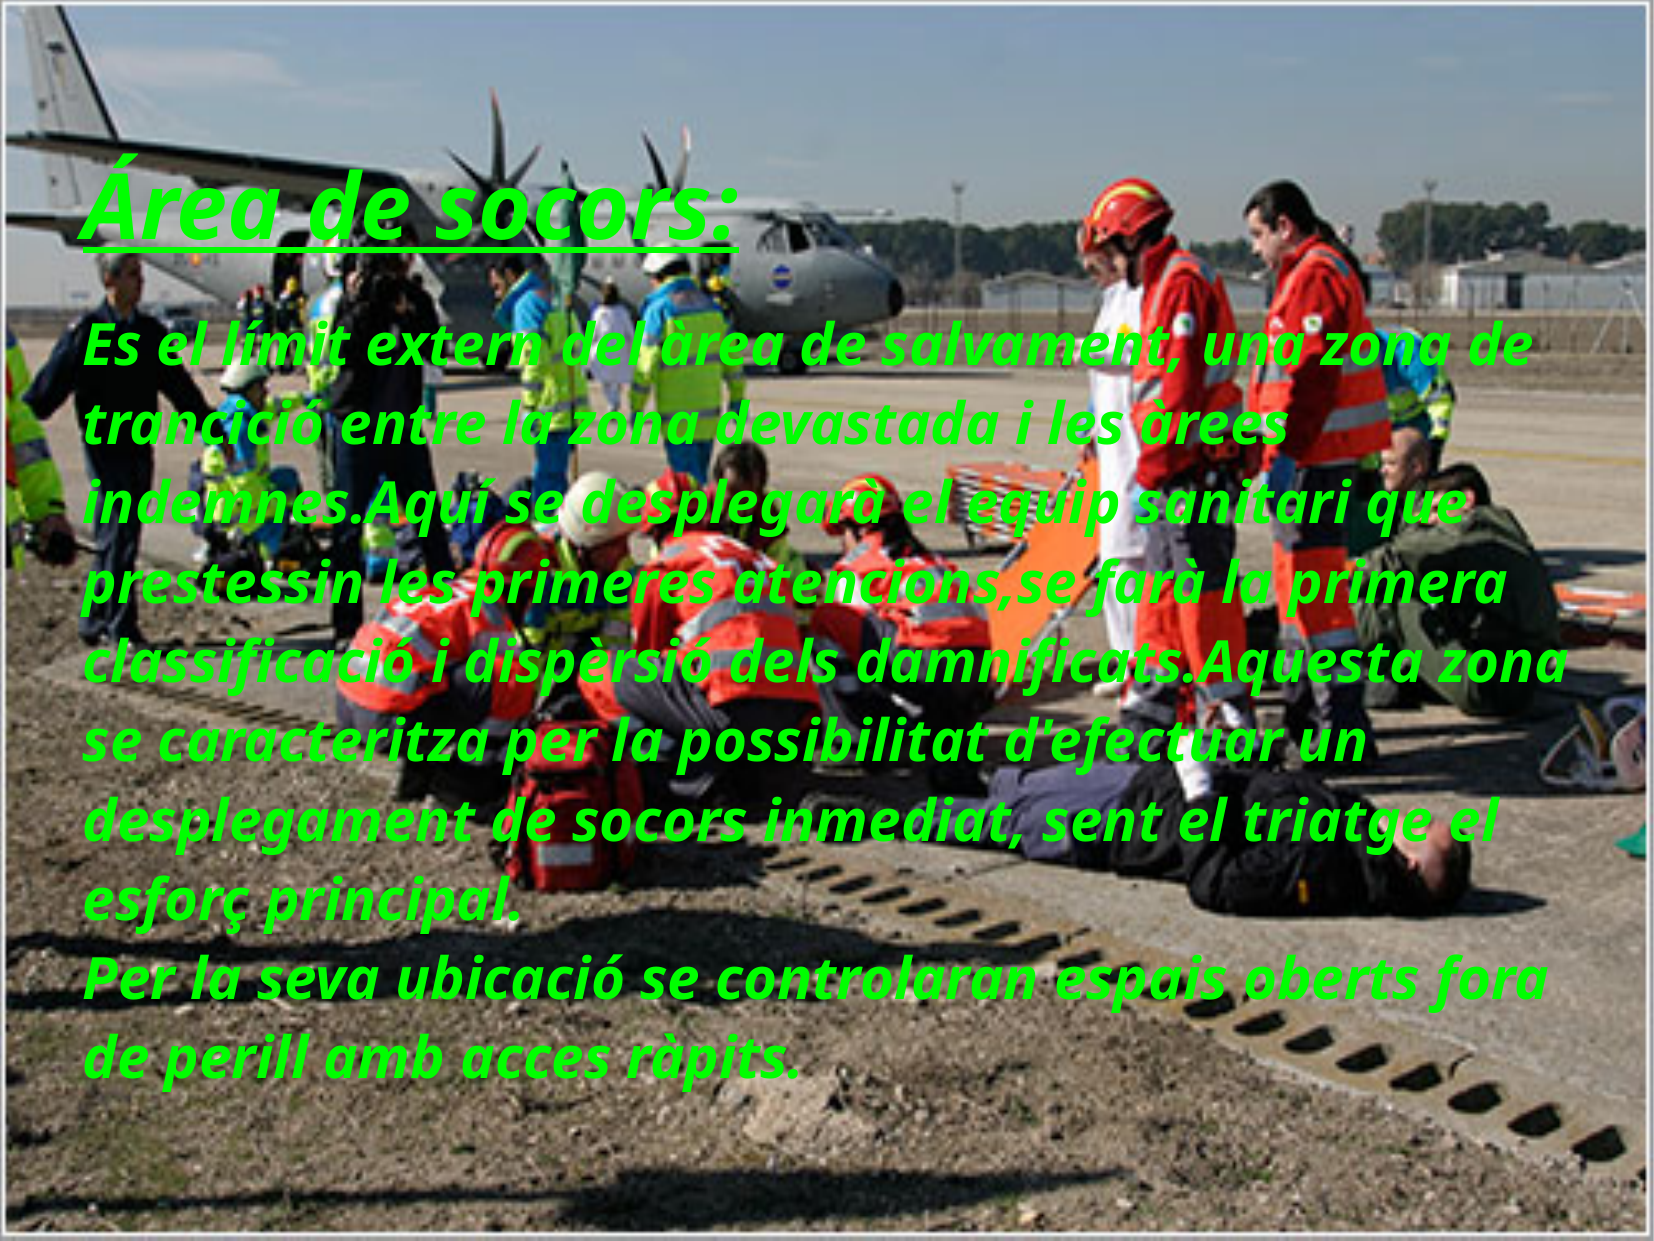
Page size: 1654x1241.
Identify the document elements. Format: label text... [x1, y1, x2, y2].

subtitle Es el límit extern del àrea de salvament, una zona de trancició entre la zona devastada i les àrees indemnes.Aquí se desplegarà el equip sanitari que prestessin les primeres atencions,se farà la primera classificació i dispèrsió dels damnificats.Aquesta zona se caracteritza per la possibilitat d'efectuar un desplegament de socors inmediat, sent el triatge el esforç principal. Per la seva ubicació se controlaran espais oberts fora de perill amb acces ràpits. [82, 293, 1571, 1106]
picture [0, 0, 1654, 1241]
title Área de socors: [82, 37, 1571, 269]
